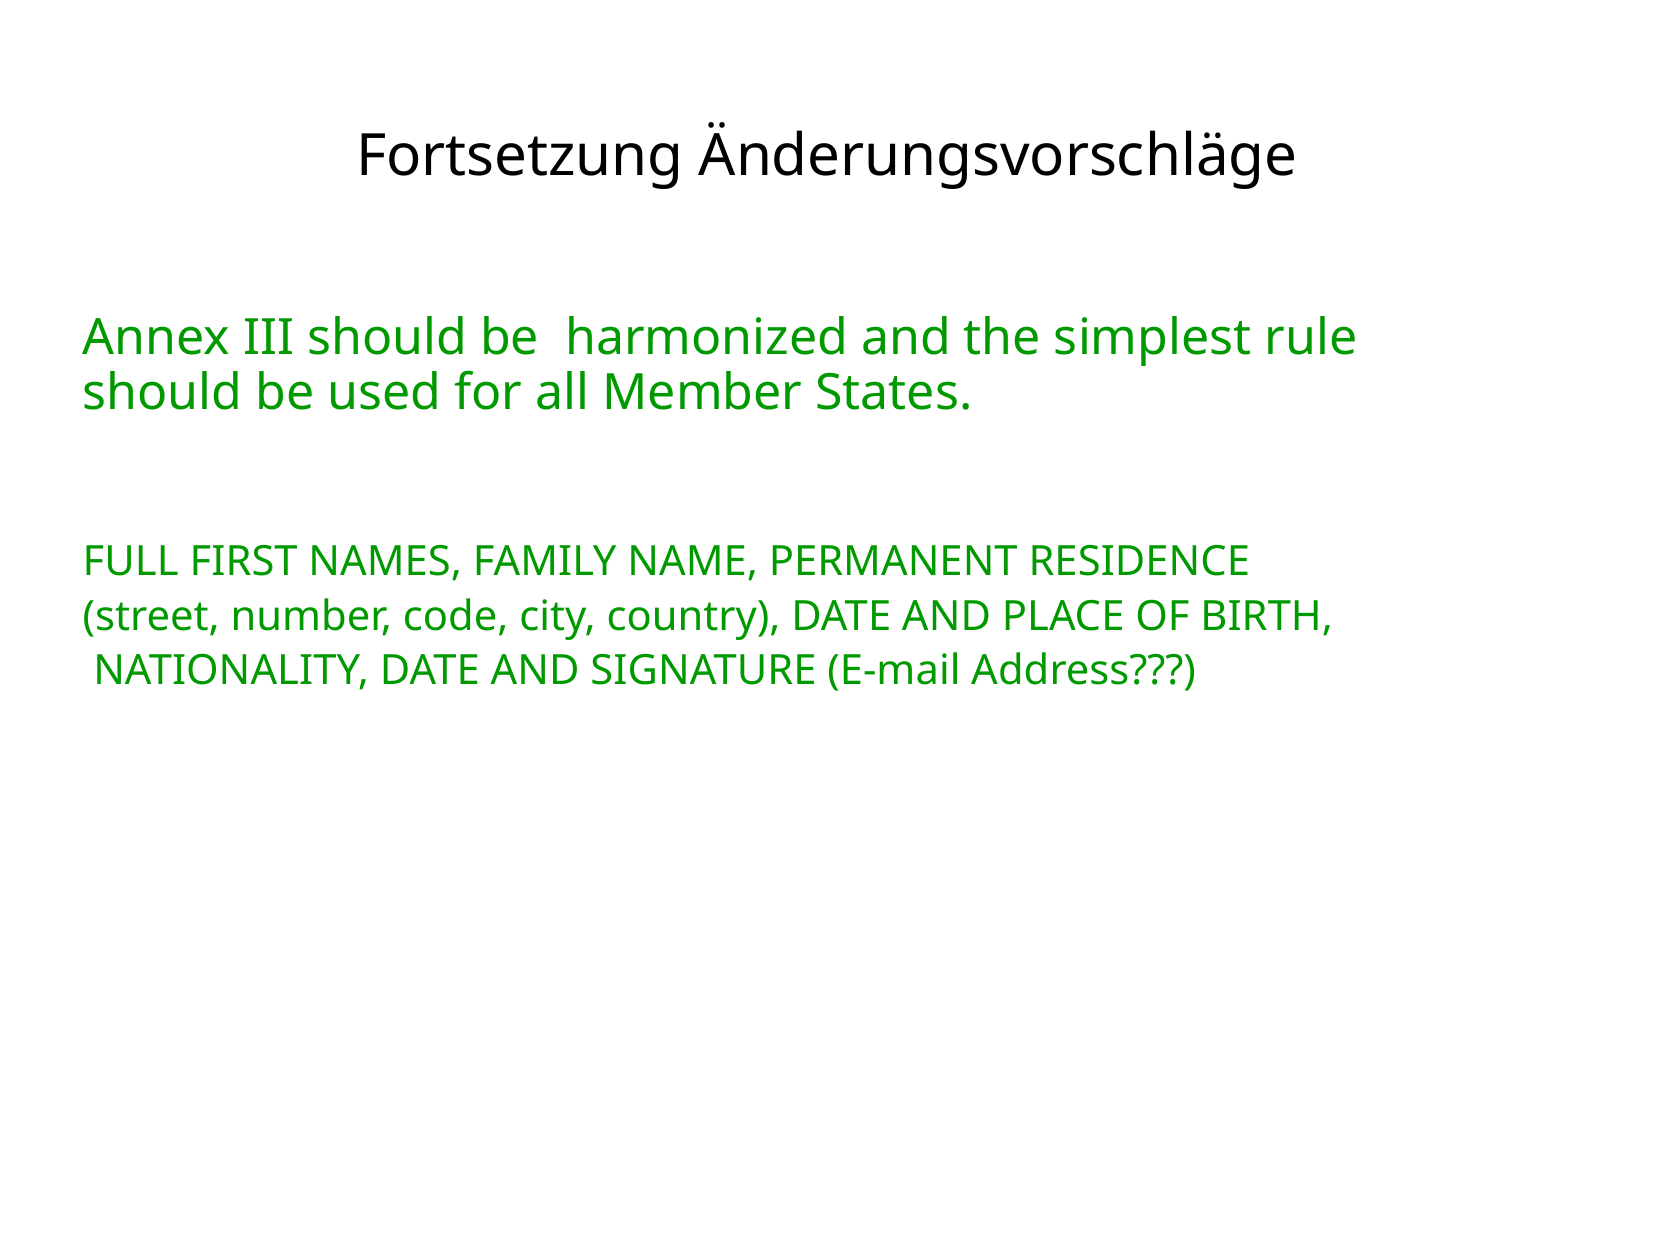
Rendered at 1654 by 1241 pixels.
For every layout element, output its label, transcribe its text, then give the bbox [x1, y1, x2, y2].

title Fortsetzung Änderungsvorschläge [82, 49, 1571, 257]
list Annex III should be harmonized and the simplest rule should be used for all Member States. FULL FIRST NAMES, FAMILY NAME, PERMANENT RESIDENCE (street, number, code, city, country), DATE AND PLACE OF BIRTH, NATIONALITY, DATE AND SIGNATURE (E-mail Address???) [82, 290, 1571, 1010]
